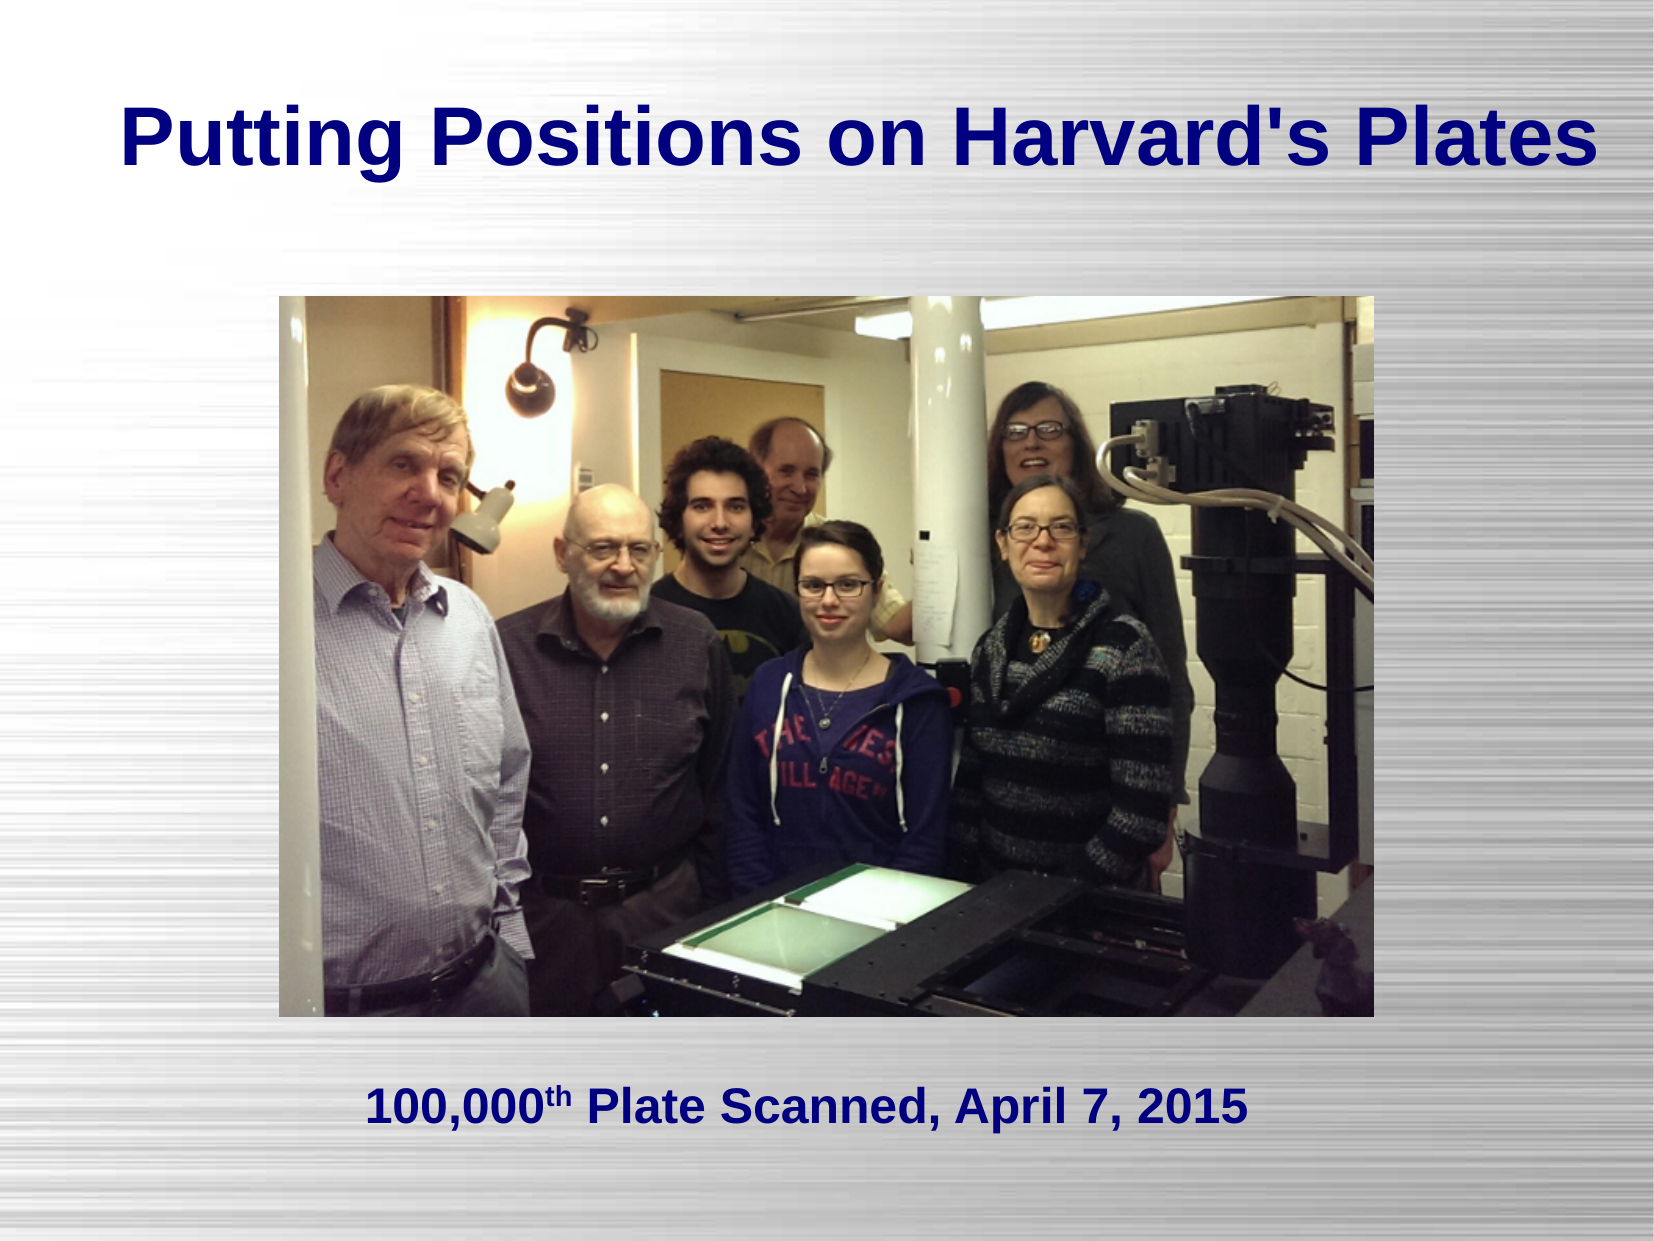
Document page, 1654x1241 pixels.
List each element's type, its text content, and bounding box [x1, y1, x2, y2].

picture [0, 0, 1654, 1241]
text_box Putting Positions on Harvard's Plates [49, 67, 1644, 194]
text_box 100,000th Plate Scanned, April 7, 2015 [349, 1070, 1265, 1146]
